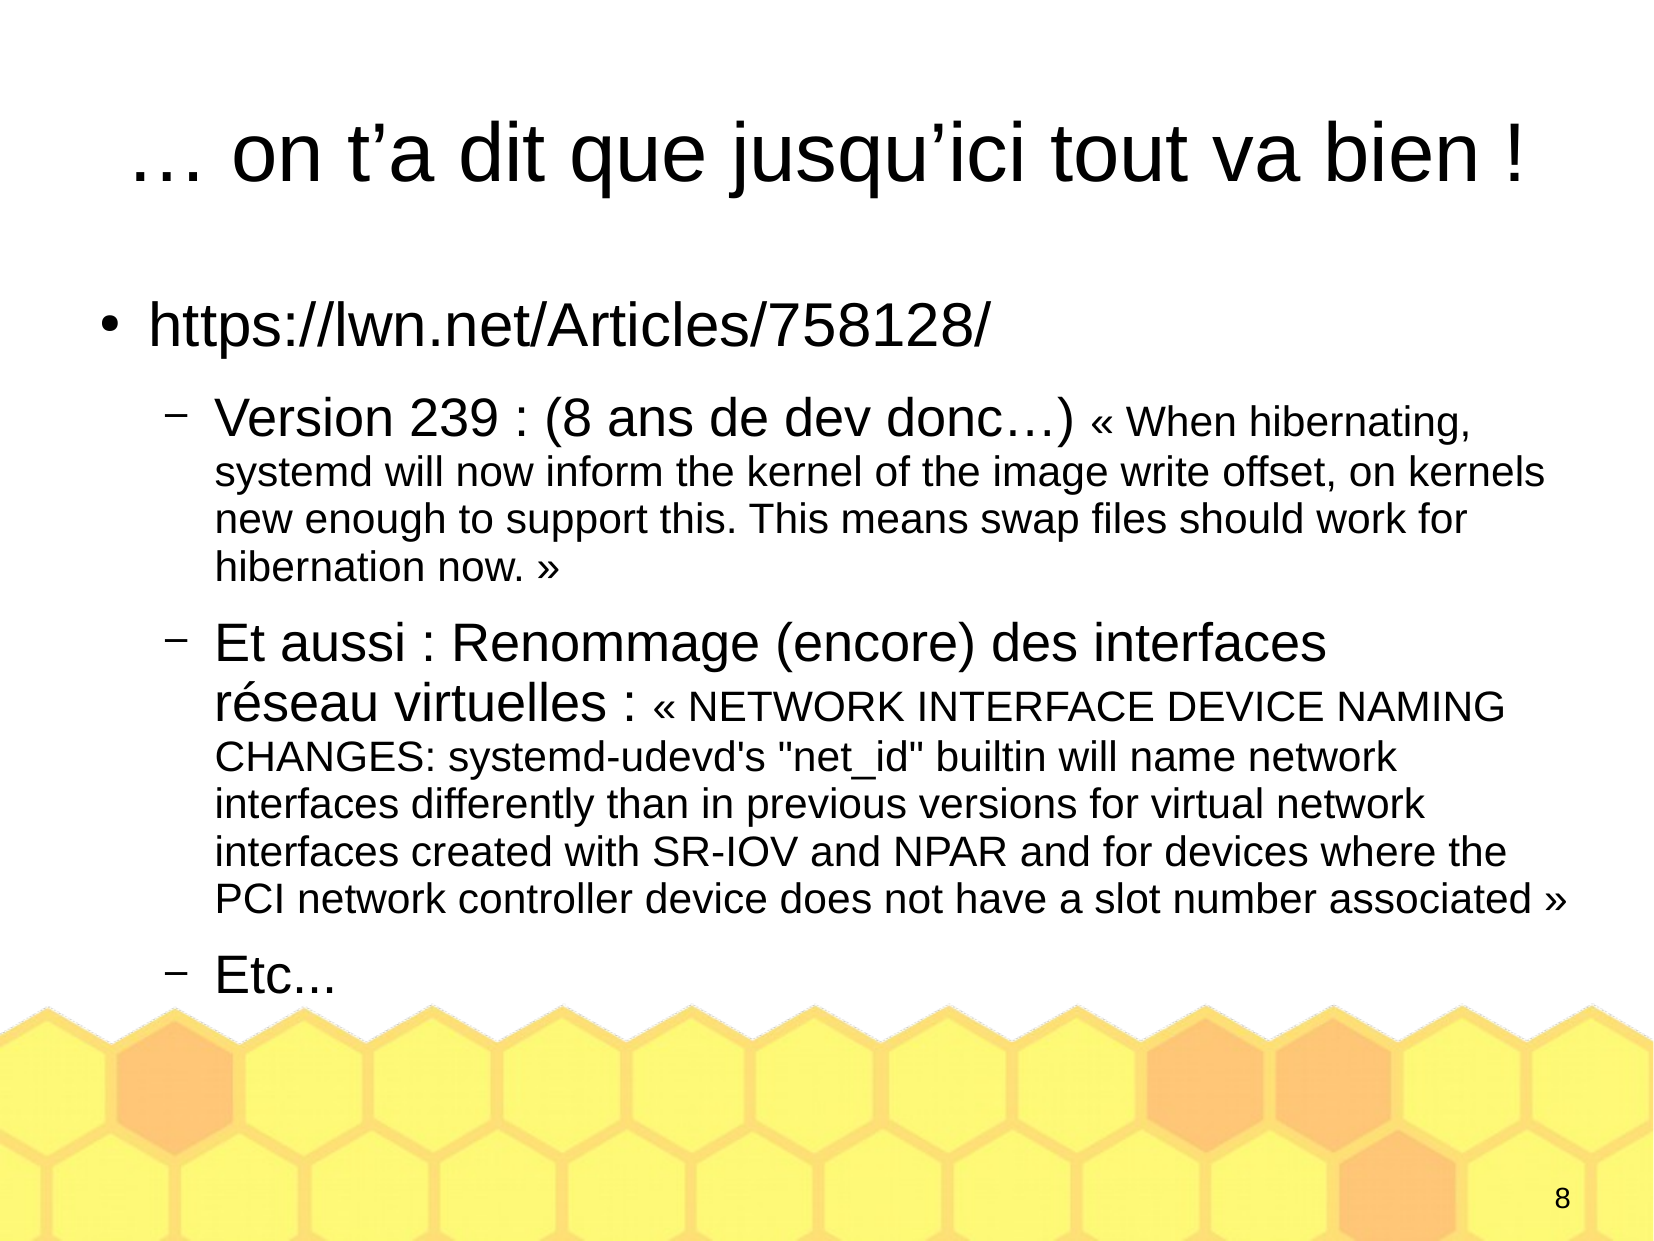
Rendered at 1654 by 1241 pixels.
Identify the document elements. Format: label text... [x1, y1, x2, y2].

list https://lwn.net/Articles/758128/ Version 239 : (8 ans de dev donc…) « When hibernating, systemd will now inform the kernel of the image write offset, on kernels new enough to support this. This means swap files should work for hibernation now. » Et aussi : Renommage (encore) des interfaces réseau virtuelles : « NETWORK INTERFACE DEVICE NAMING CHANGES: systemd-udevd's "net_id" builtin will name network interfaces differently than in previous versions for virtual network interfaces created with SR-IOV and NPAR and for devices where the PCI network controller device does not have a slot number associated » Etc... [82, 290, 1571, 1010]
title … on t’a dit que jusqu’ici tout va bien ! [82, 49, 1571, 257]
picture [0, 1001, 1654, 1241]
